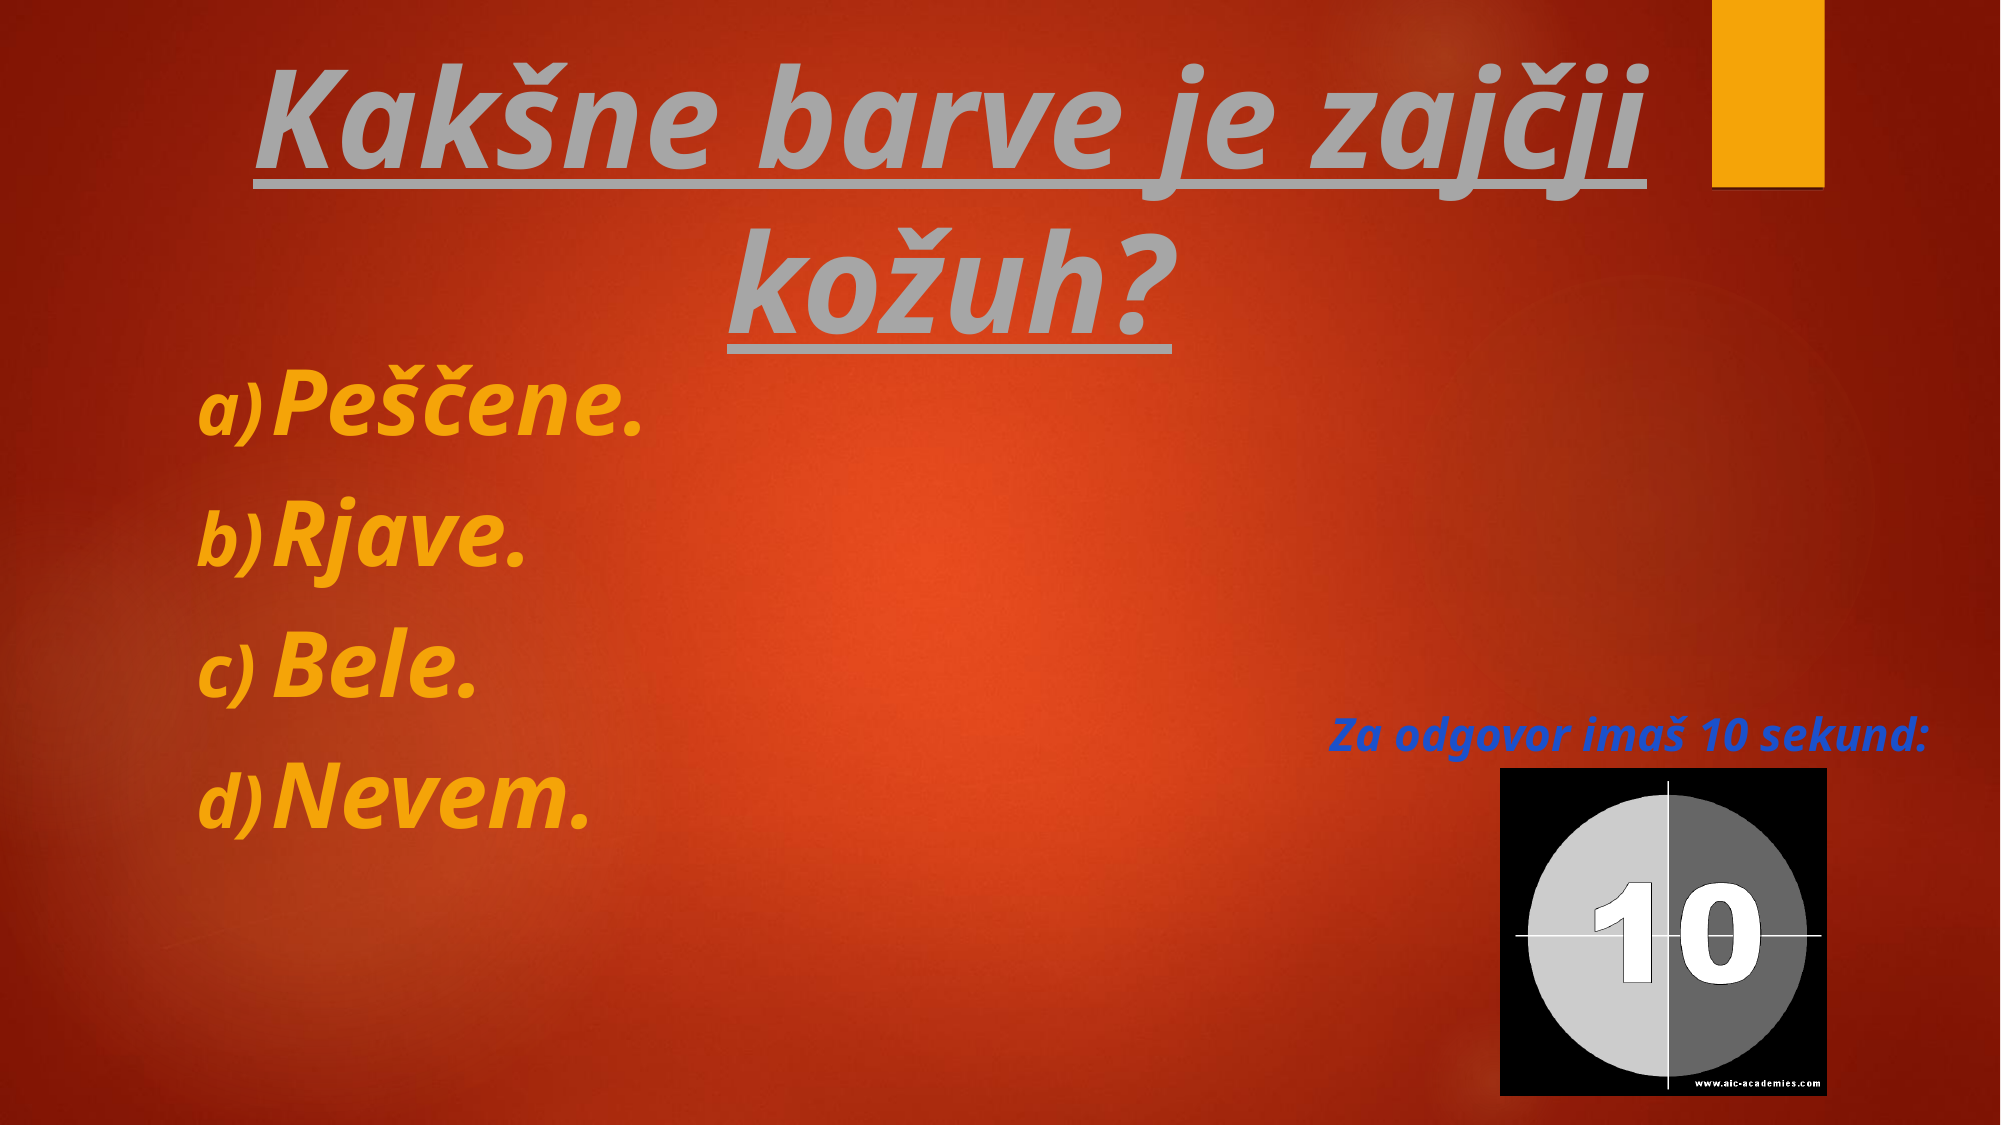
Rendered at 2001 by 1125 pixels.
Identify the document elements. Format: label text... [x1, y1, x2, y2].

list Peščene. Rjave. Bele. Nevem. [181, 336, 1649, 1025]
picture [0, 0, 2001, 1125]
text_box Za odgovor imaš 10 sekund: [1316, 698, 2000, 768]
title Kakšne barve je zajčji kožuh? [82, 23, 1817, 254]
